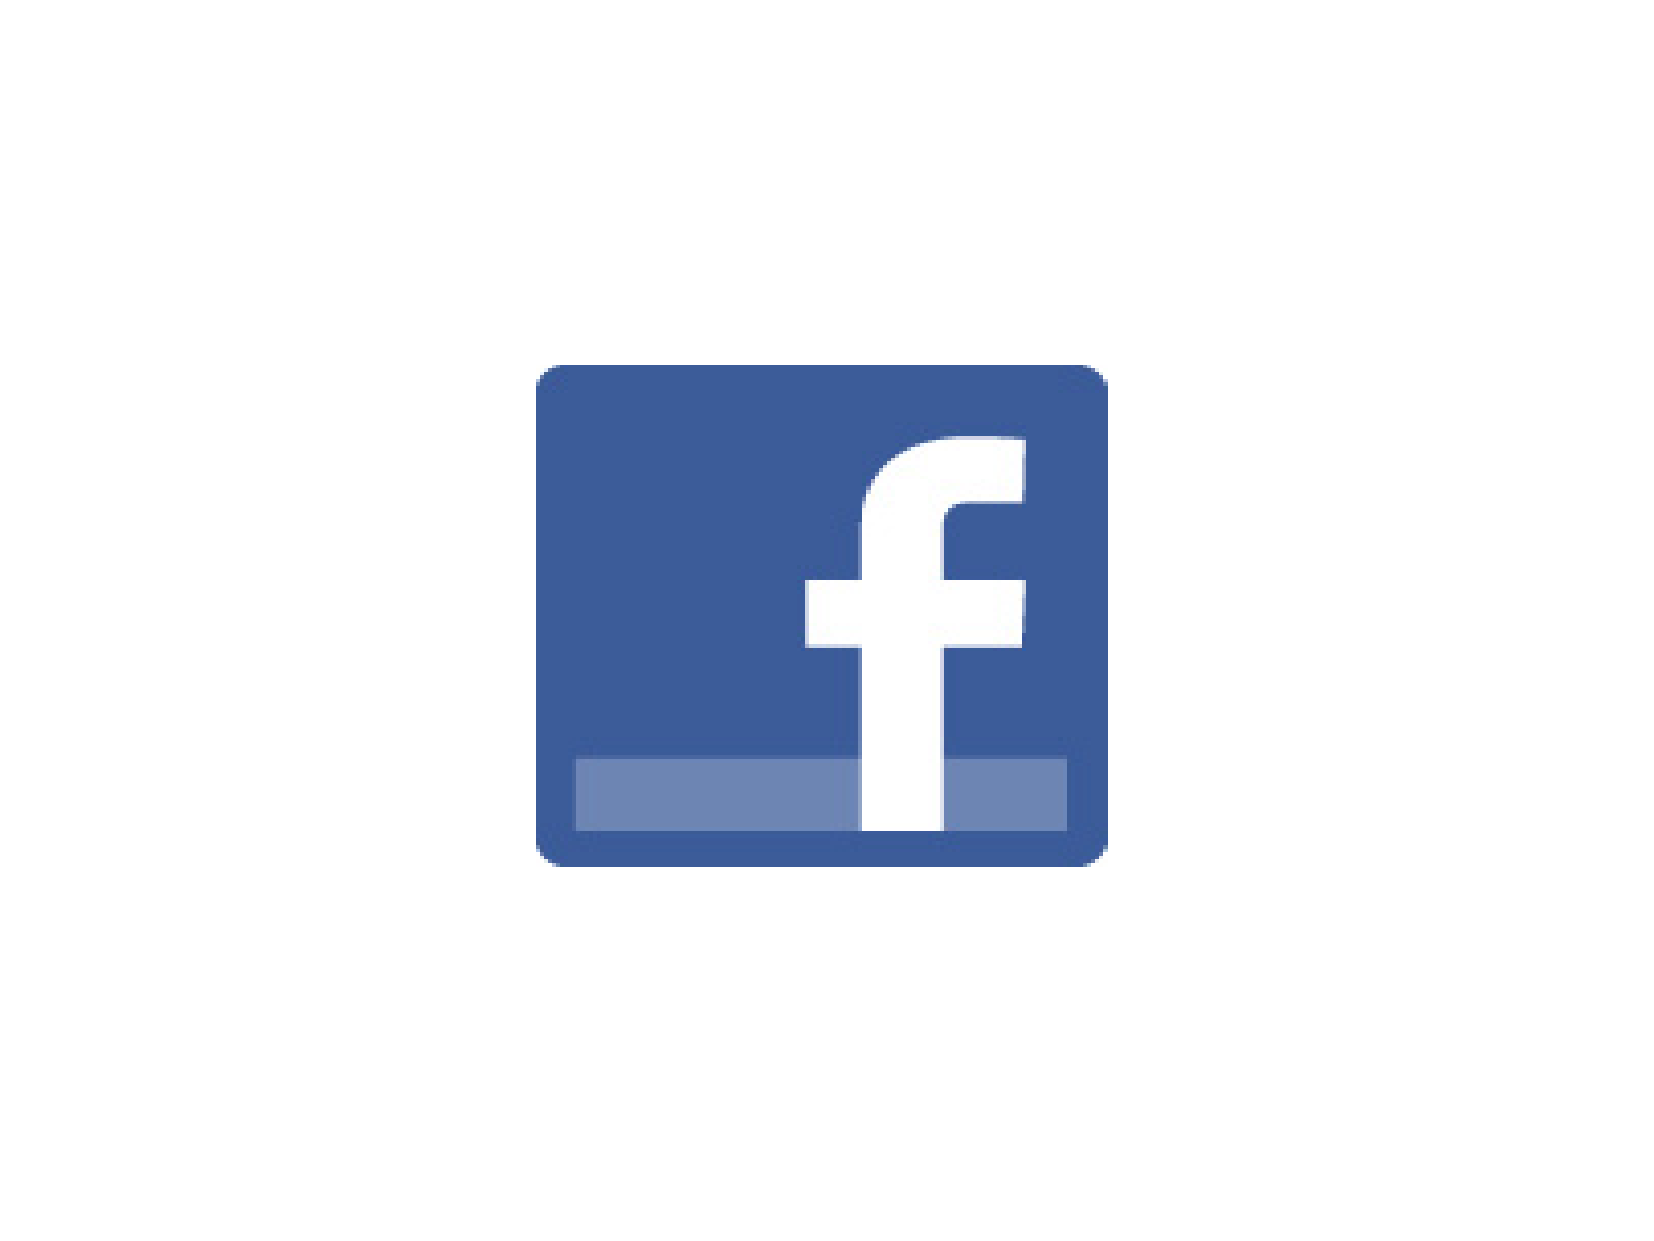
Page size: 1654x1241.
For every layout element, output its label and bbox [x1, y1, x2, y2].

picture [536, 365, 1108, 867]
